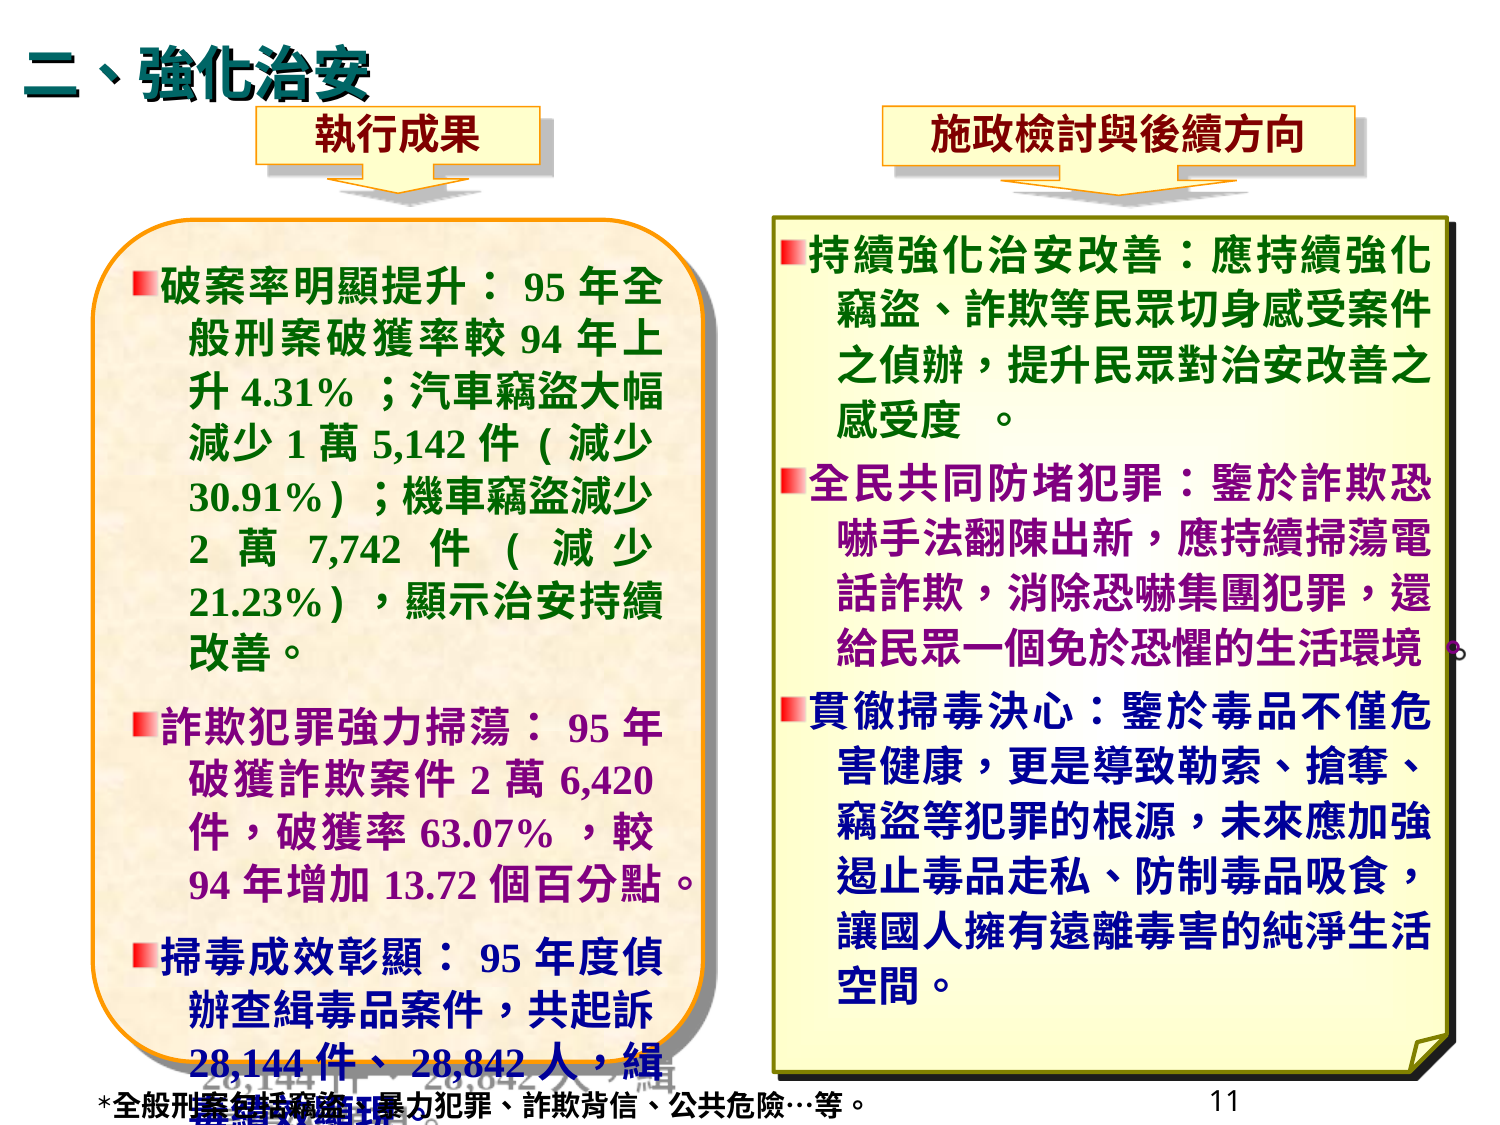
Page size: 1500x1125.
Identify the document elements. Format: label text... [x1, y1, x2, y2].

text_box ＊全般刑案包括竊盜、暴力犯罪、詐欺背信、公共危險…等。 [80, 1079, 887, 1125]
text_box 持續強化治安改善：應持續強化竊盜、詐欺等民眾切身感受案件之偵辦，提升民眾對治安改善之感受度 。 全民共同防堵犯罪：鑒於詐欺恐嚇手法翻陳出新，應持續掃蕩電話詐欺，消除恐嚇集團犯罪，還給民眾一個免於恐懼的生活環境 。 貫徹掃毒決心：鑒於毒品不僅危害健康，更是導致勒索、搶奪、竊盜等犯罪的根源，未來應加強遏止毒品走私、防制毒品吸食，讓國人擁有遠離毒害的純淨生活空間。 [773, 217, 1447, 1072]
text_box 執行成果 [256, 114, 540, 194]
text_box 施政檢討與後續方向 [882, 106, 1355, 196]
text_box 二、強化治安 [5, 28, 553, 114]
text_box 執行成果 [327, 114, 339, 134]
text_box 破案率明顯提升：95年全般刑案破獲率較94年上升4.31%；汽車竊盜大幅減少1萬5,142件(減少30.91%)；機車竊盜減少2萬7,742件(減少21.23%)，顯示治安持續改善。 詐欺犯罪強力掃蕩：95年破獲詐欺案件2萬6,420件，破獲率63.07%，較94年增加13.72個百分點。 掃毒成效彰顯：95年度偵辦查緝毒品案件，共起訴28,144件、28,842人，緝毒績效顯現。 [92, 219, 703, 1062]
text_box [1193, 1054, 1500, 1125]
